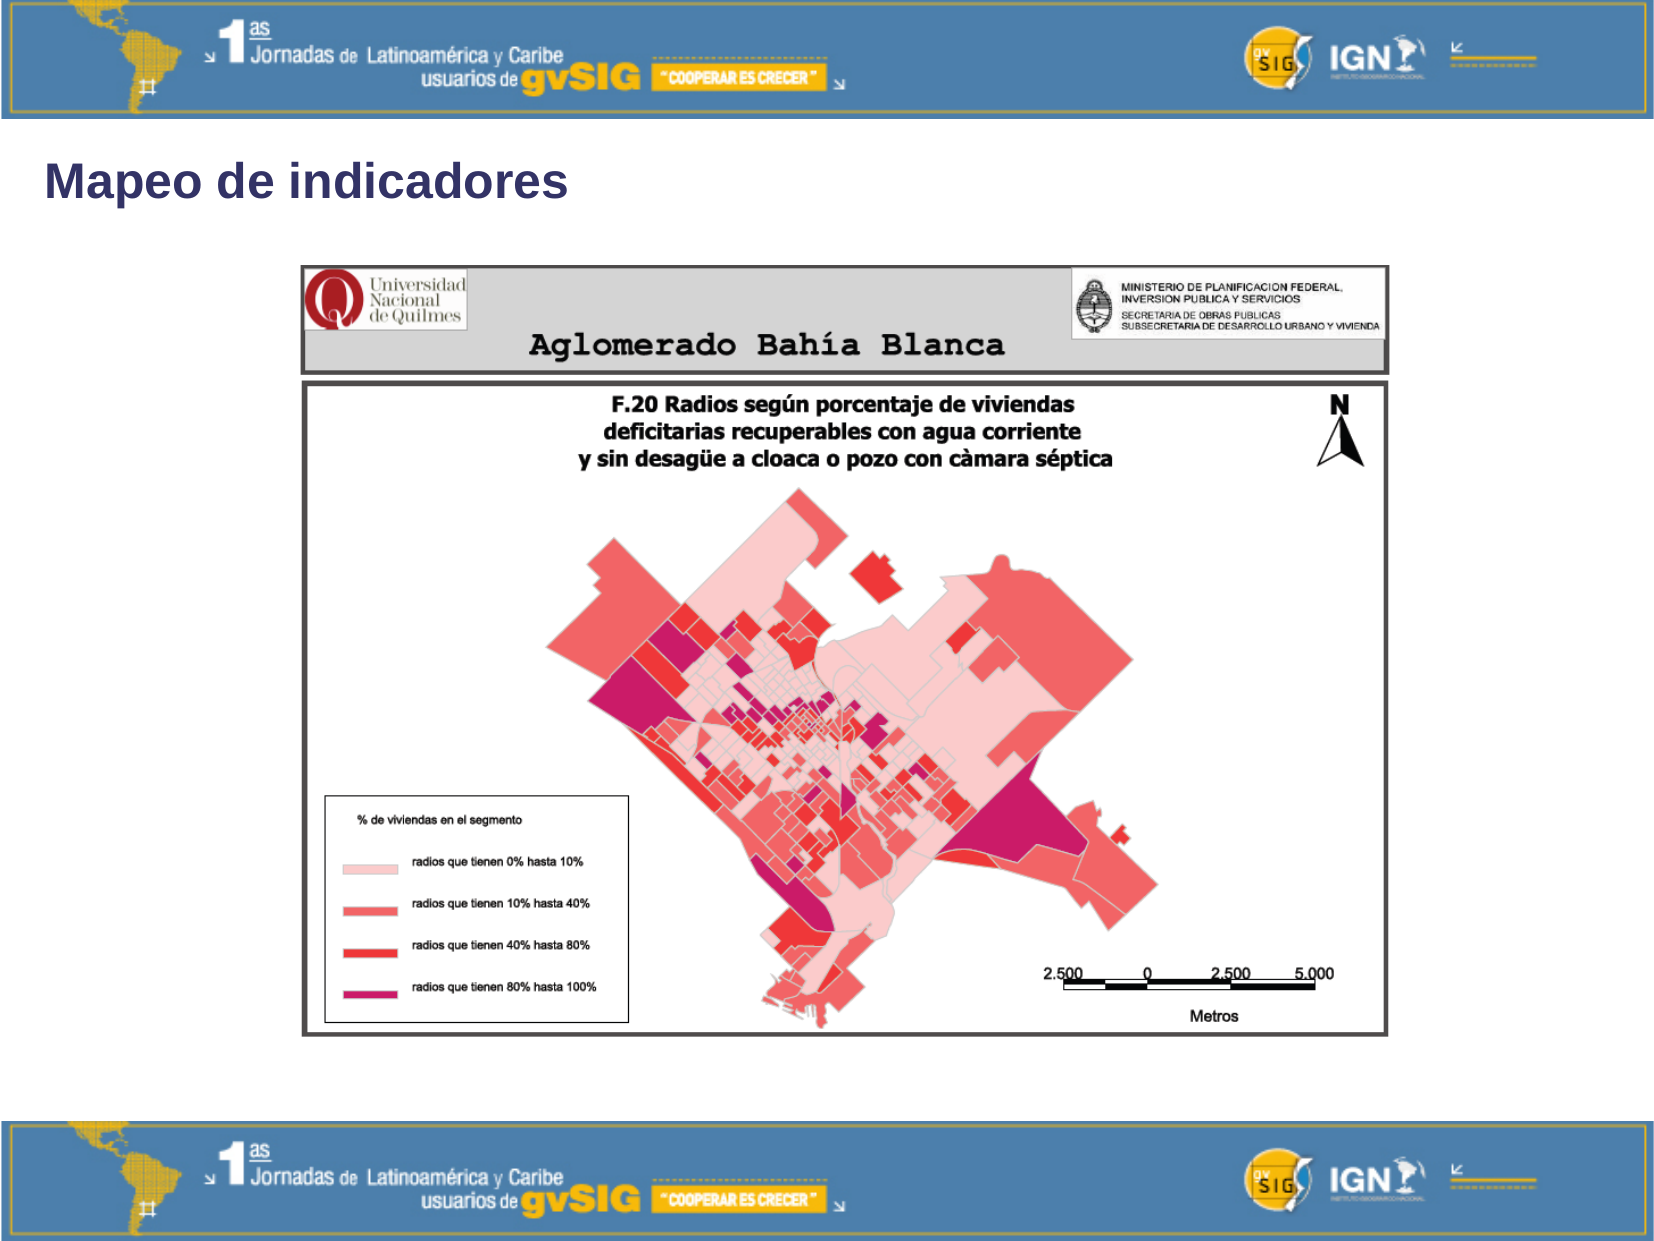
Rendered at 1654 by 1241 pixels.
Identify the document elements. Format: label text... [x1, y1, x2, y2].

picture [295, 265, 1394, 1039]
picture [0, 0, 1654, 119]
picture [0, 1121, 1654, 1241]
text_box Mapeo de indicadores [30, 118, 585, 315]
